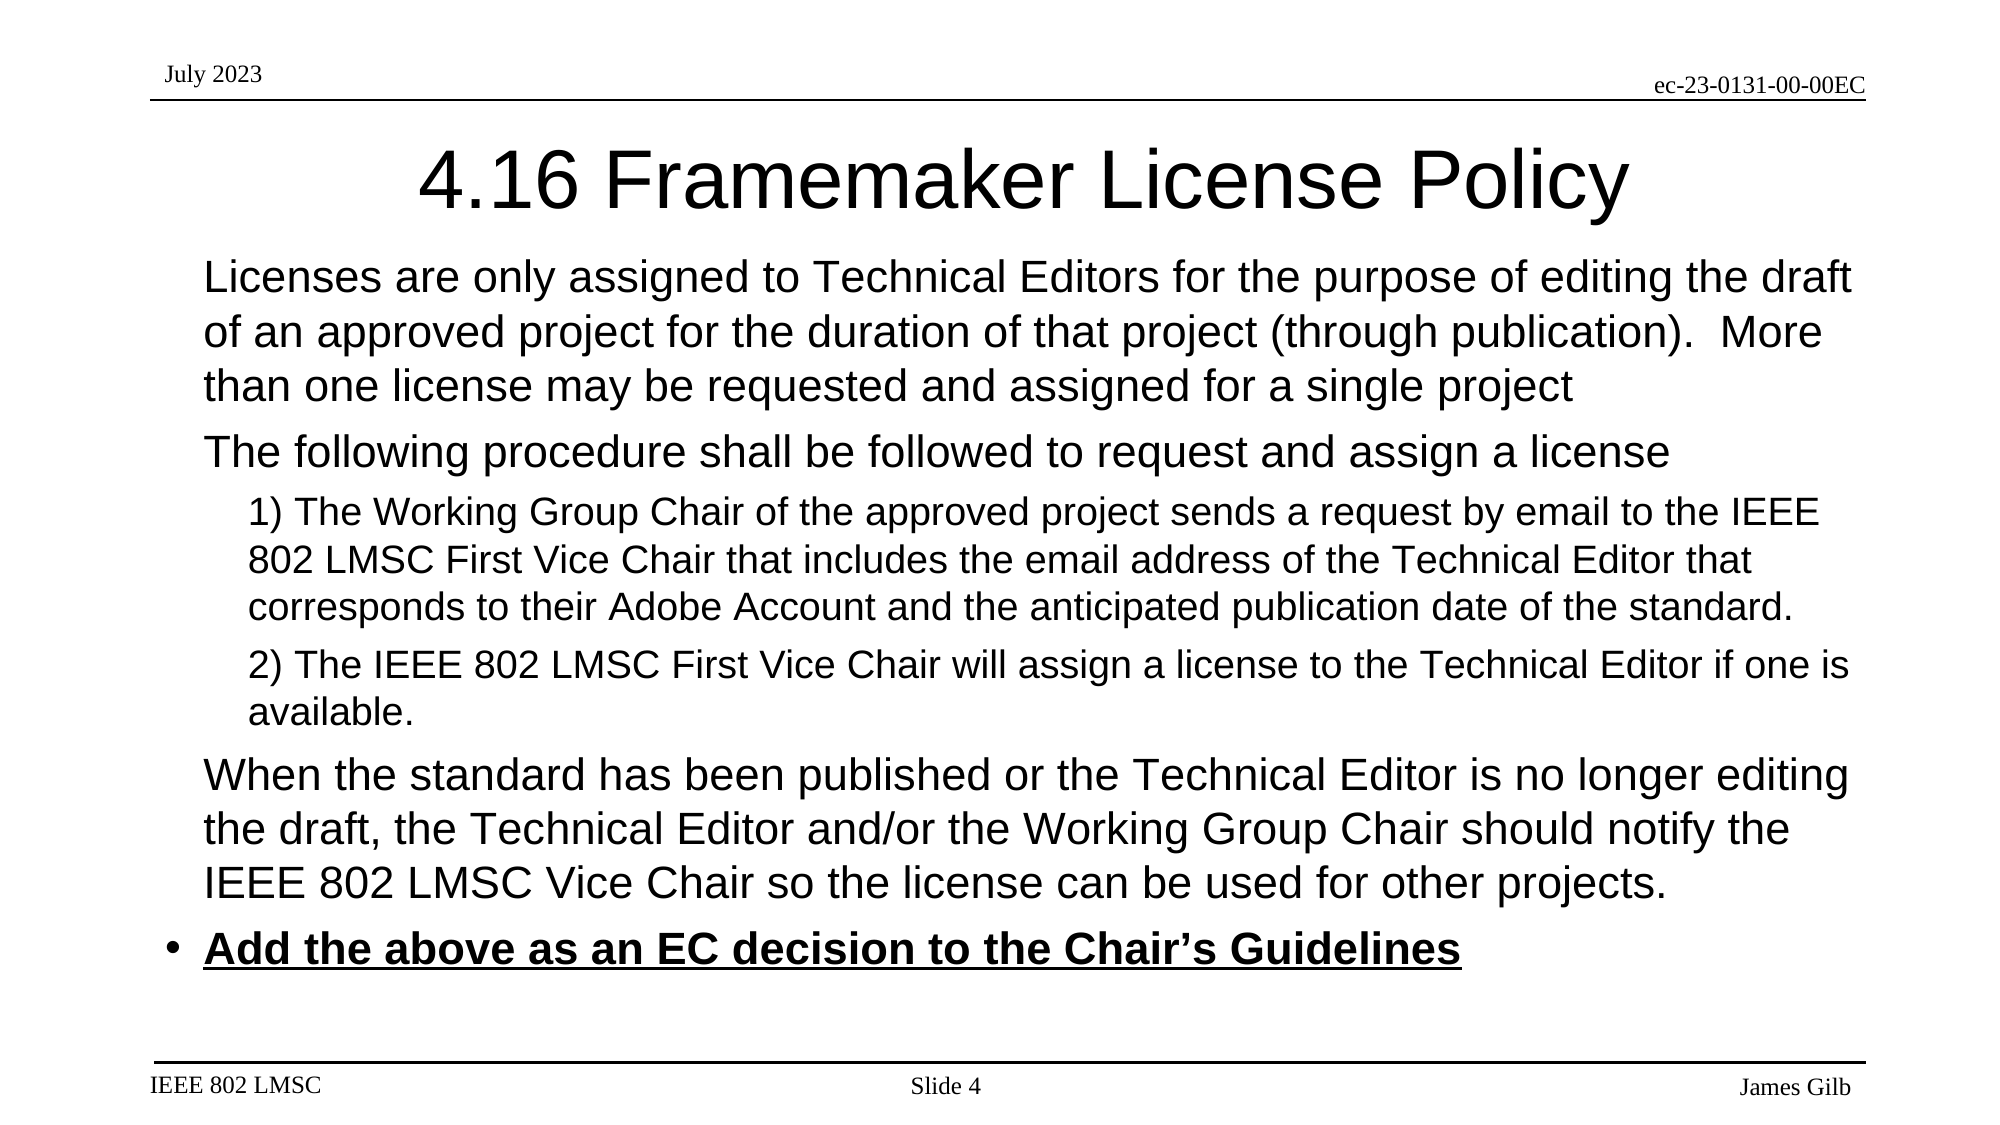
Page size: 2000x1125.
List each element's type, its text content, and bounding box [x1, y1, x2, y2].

title 4.16 Framemaker License Policy [149, 112, 1900, 238]
list Licenses are only assigned to Technical Editors for the purpose of editing the draft of an approved project for the duration of that project (through publication). More than one license may be requested and assigned for a single project The following procedure shall be followed to request and assign a license 1) The Working Group Chair of the approved project sends a request by email to the IEEE 802 LMSC First Vice Chair that includes the email address of the Technical Editor that corresponds to their Adobe Account and the anticipated publication date of the standard. 2) The IEEE 802 LMSC First Vice Chair will assign a license to the Technical Editor if one is available. When the standard has been published or the Technical Editor is no longer editing the draft, the Technical Editor and/or the Working Group Chair should notify the IEEE 802 LMSC Vice Chair so the license can be used for other projects. Add the above as an EC decision to the Chair’s Guidelines [149, 239, 1900, 1051]
